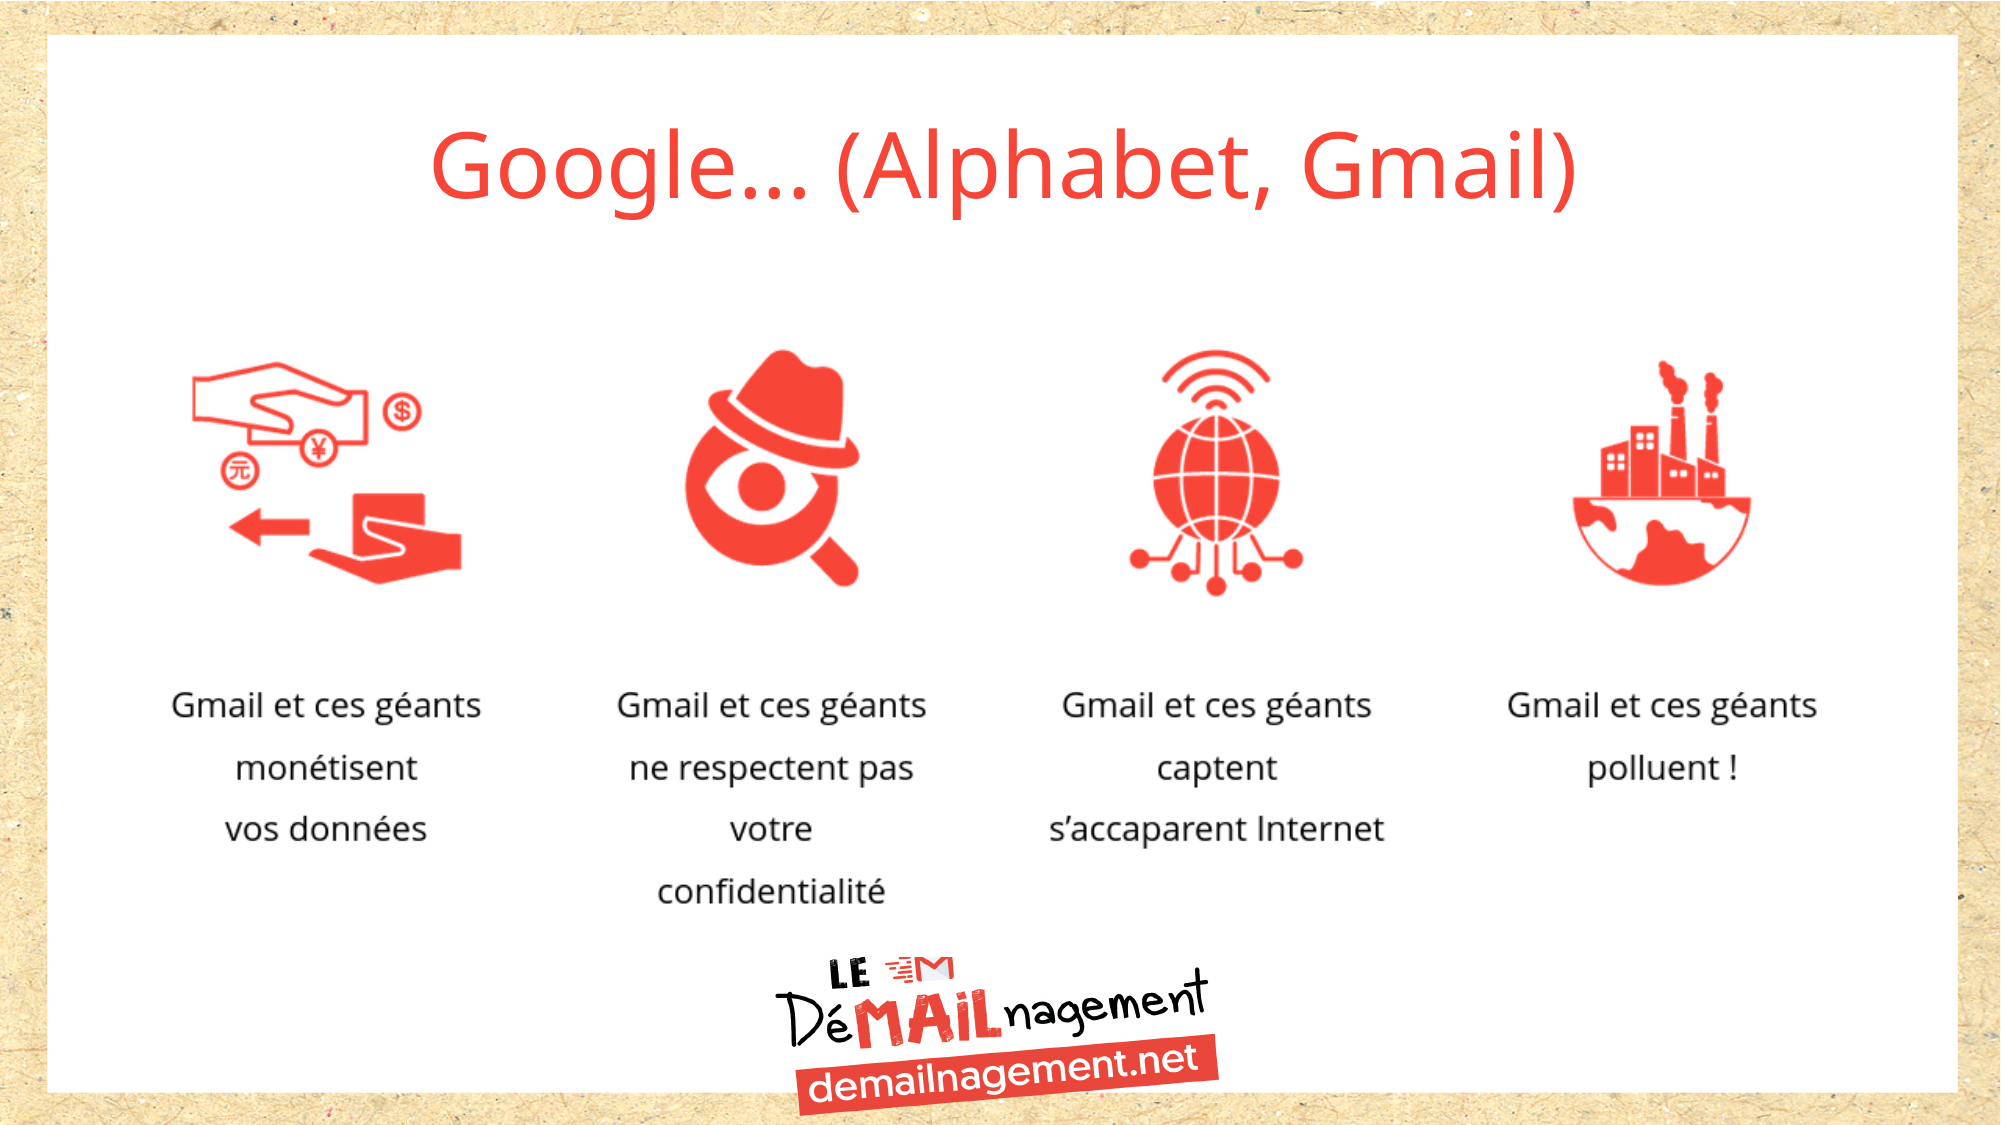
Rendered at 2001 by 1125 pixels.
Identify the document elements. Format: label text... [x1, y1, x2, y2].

title Google... (Alphabet, Gmail) [59, 59, 1950, 278]
picture [0, 1, 2001, 1125]
